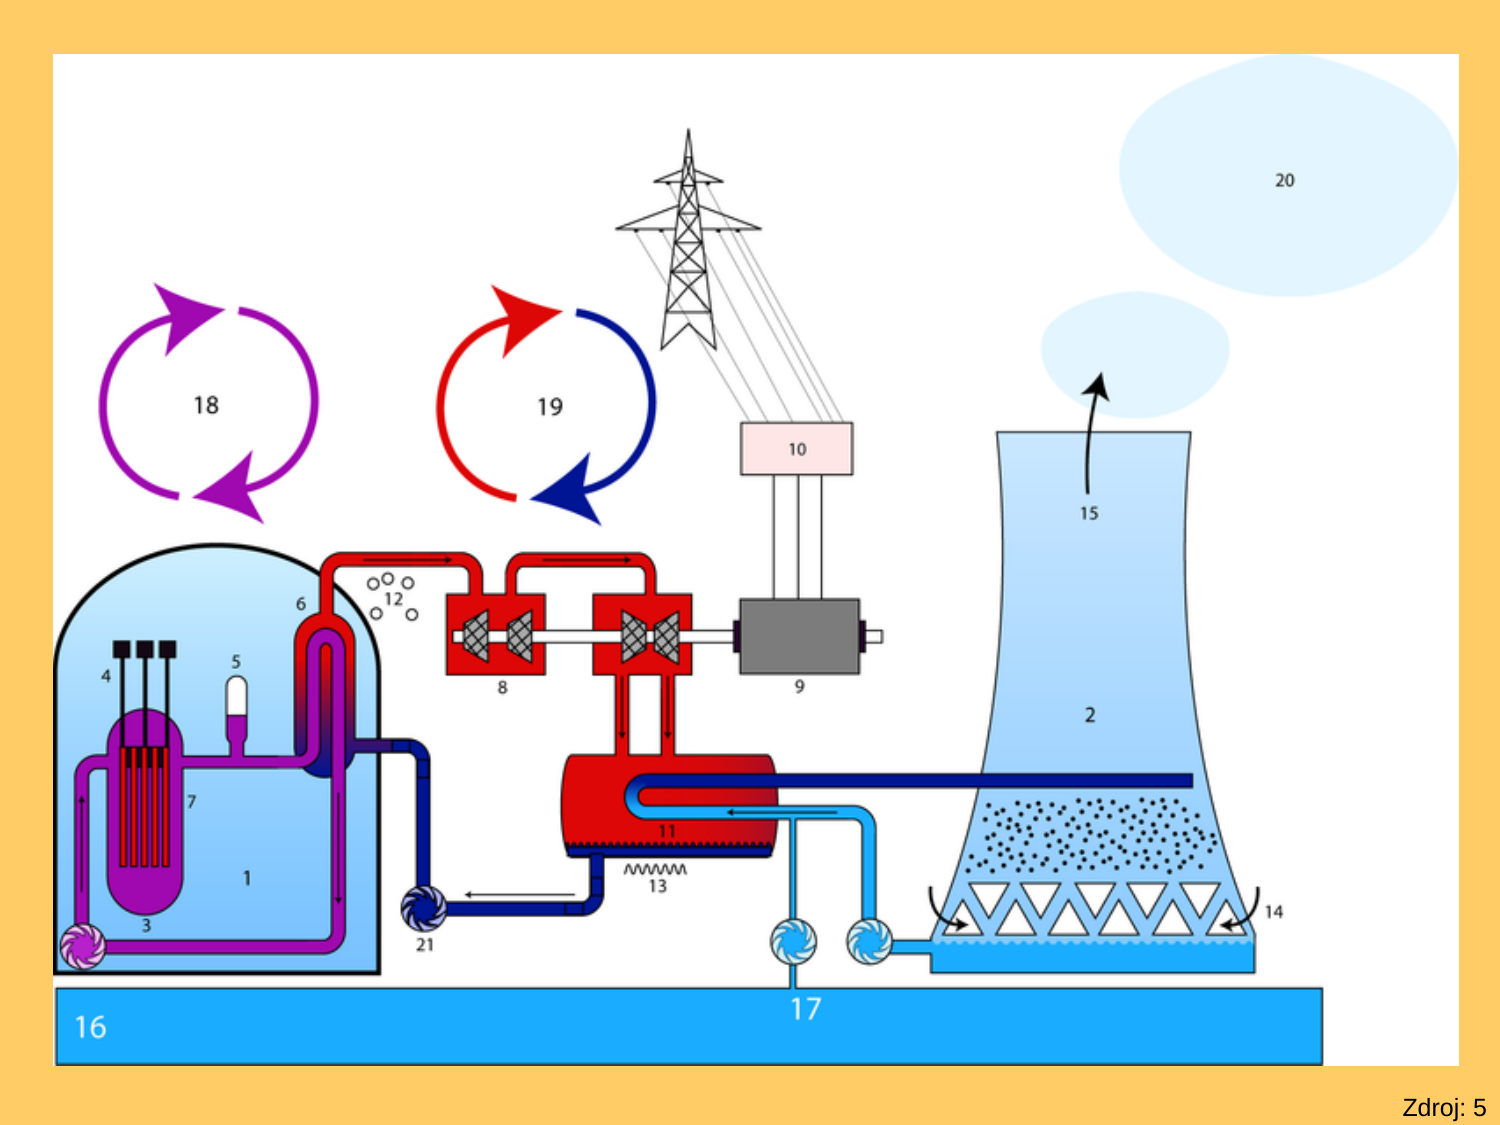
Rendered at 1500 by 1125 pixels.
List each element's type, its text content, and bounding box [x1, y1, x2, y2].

text_box Zdroj: 5 [1387, 1084, 1500, 1125]
picture [53, 54, 1459, 1066]
